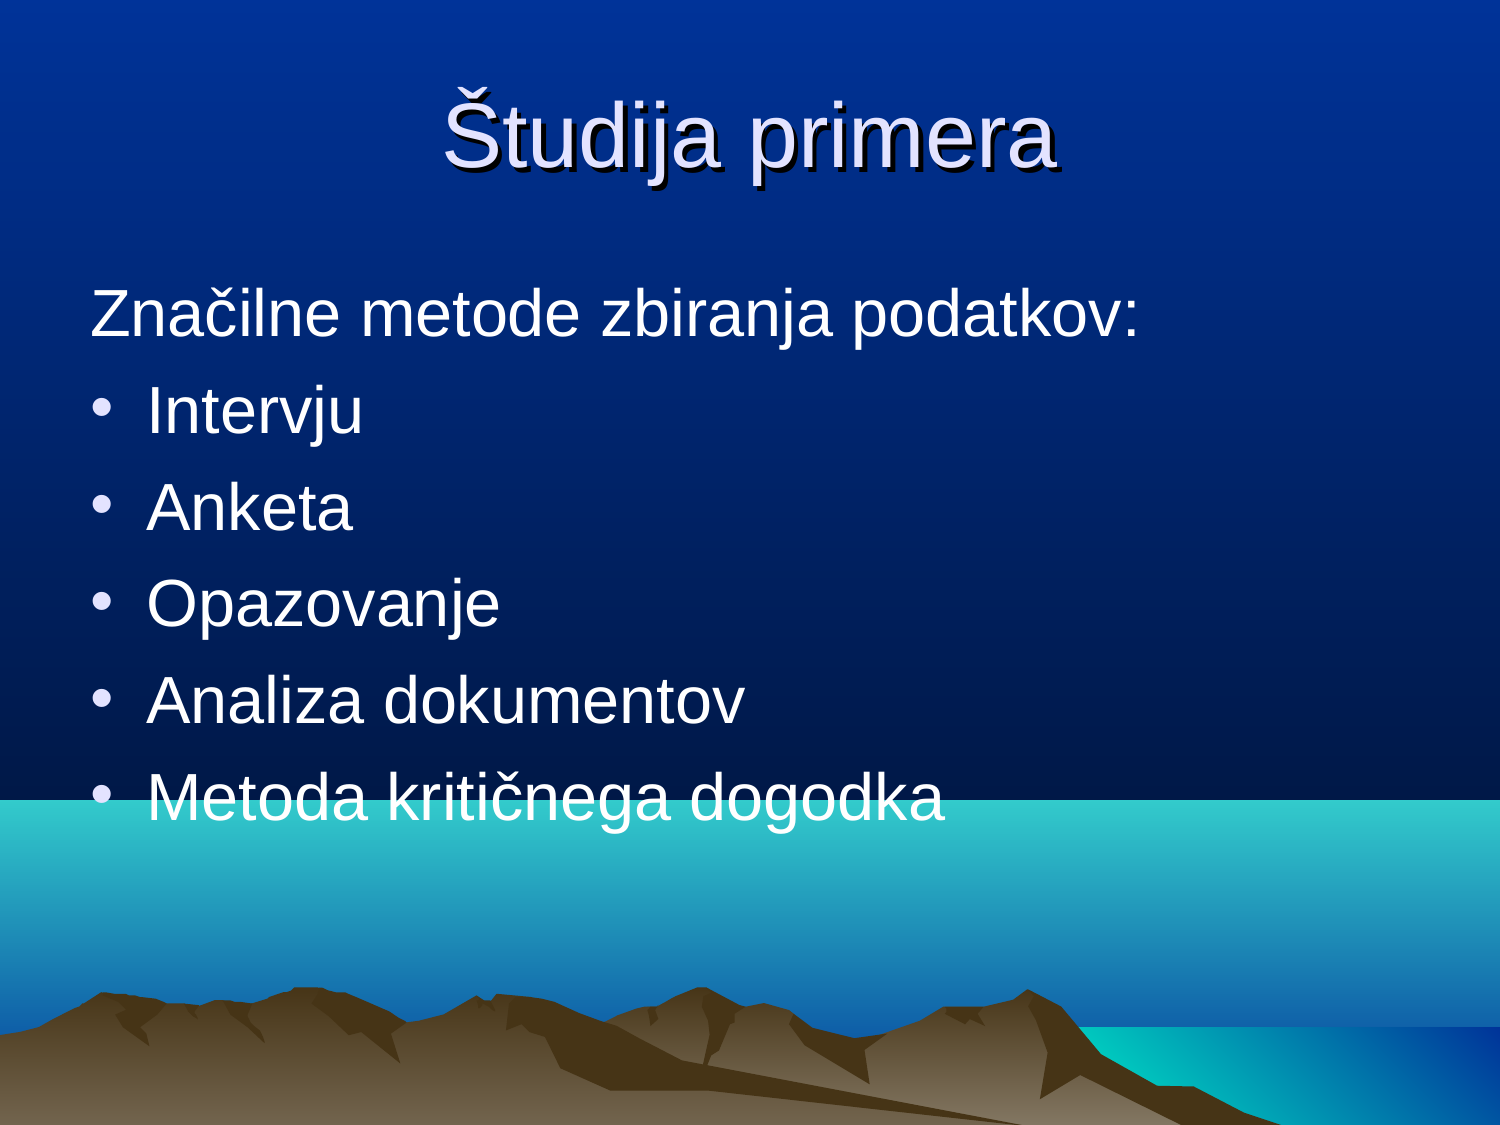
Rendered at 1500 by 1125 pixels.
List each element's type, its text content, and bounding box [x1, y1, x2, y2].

list Značilne metode zbiranja podatkov: Intervju Anketa Opazovanje Analiza dokumentov Metoda kritičnega dogodka [75, 262, 1426, 1001]
title Študija primera [75, 37, 1426, 225]
